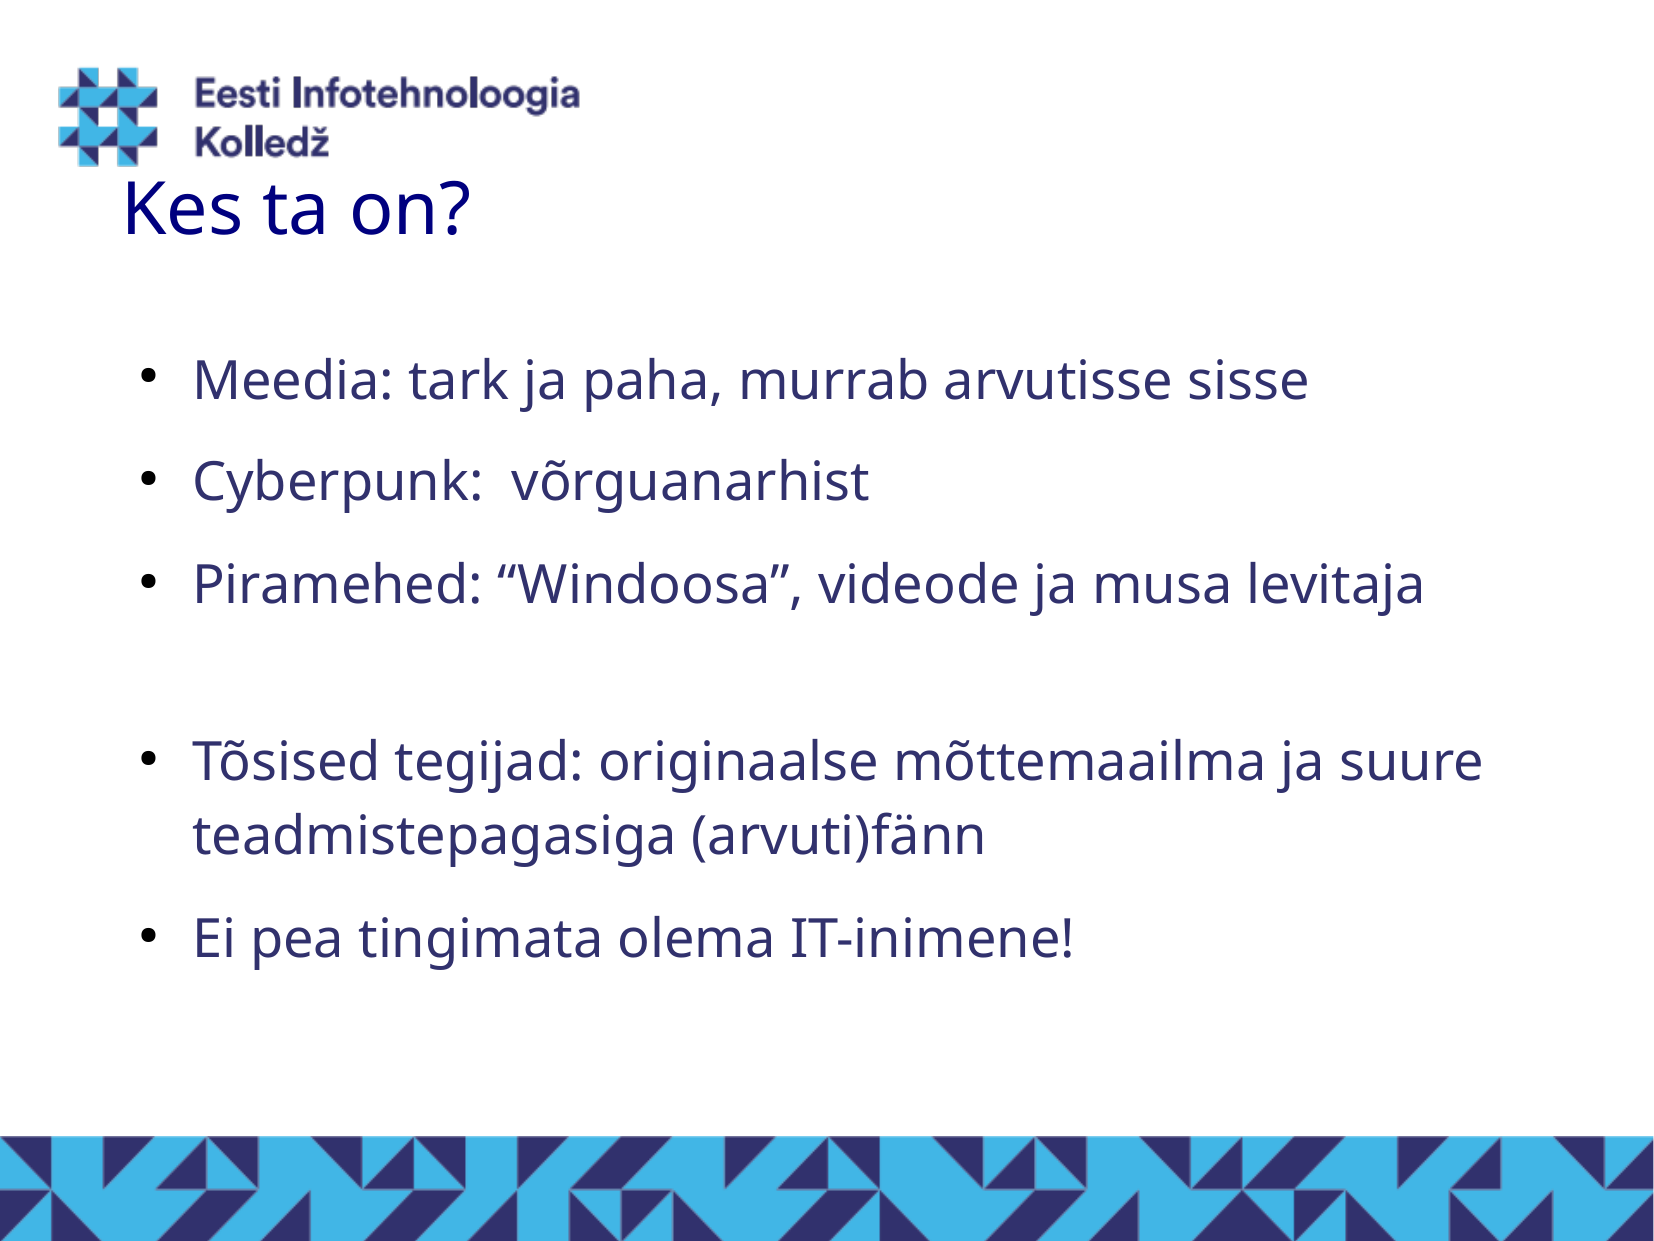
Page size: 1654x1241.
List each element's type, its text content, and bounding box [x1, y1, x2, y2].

list Meedia: tark ja paha, murrab arvutisse sisse Cyberpunk: võrguanarhist Piramehed: “Windoosa”, videode ja musa levitaja Tõsised tegijad: originaalse mõttemaailma ja suure teadmistepagasiga (arvuti)fänn Ei pea tingimata olema IT-inimene! [121, 344, 1534, 1126]
title Kes ta on? [121, 102, 1534, 310]
